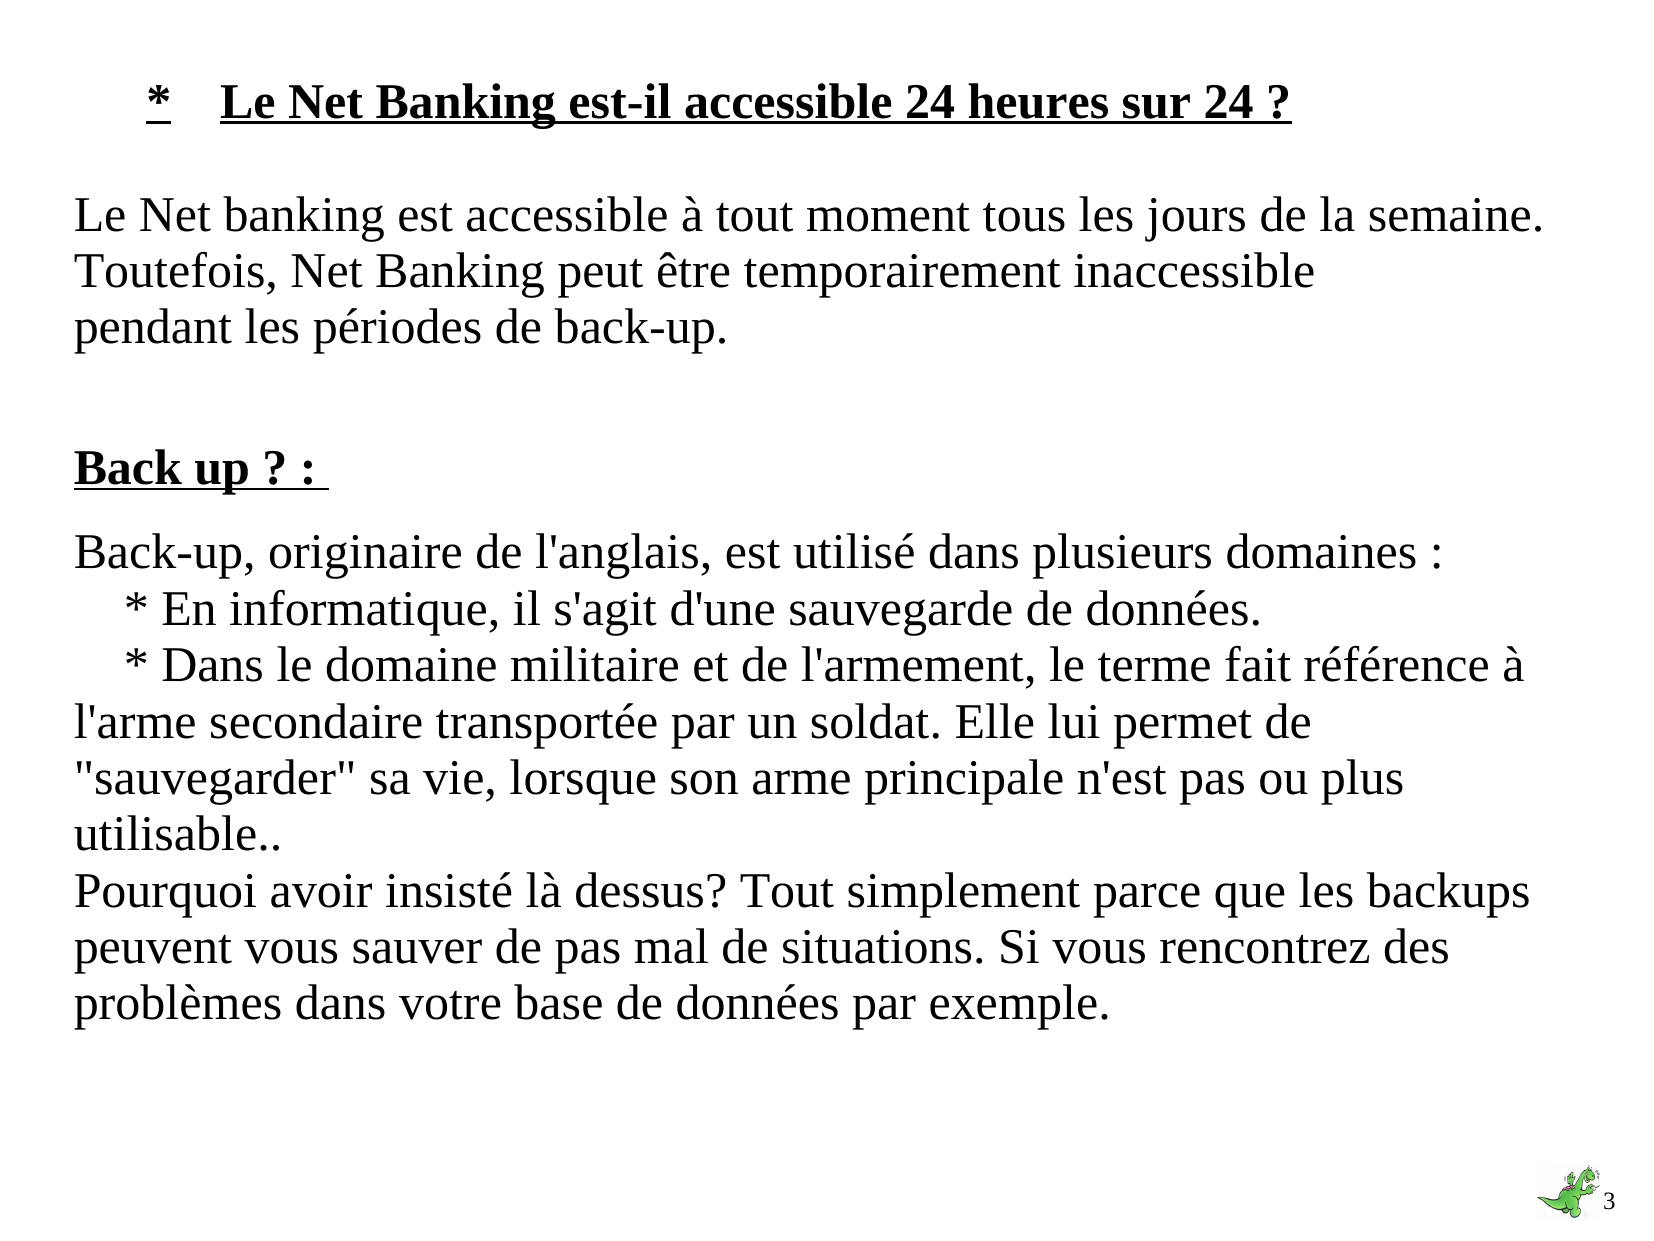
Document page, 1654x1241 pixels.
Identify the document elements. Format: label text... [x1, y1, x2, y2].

picture [1536, 1163, 1600, 1220]
text_box * Le Net Banking est-il accessible 24 heures sur 24 ? Le Net banking est accessible à tout moment tous les jours de la semaine. Toutefois, Net Banking peut être temporairement inaccessible pendant les périodes de back-up. Back up ? : Back-up, originaire de l'anglais, est utilisé dans plusieurs domaines : * En informatique, il s'agit d'une sauvegarde de données. * Dans le domaine militaire et de l'armement, le terme fait référence à l'arme secondaire transportée par un soldat. Elle lui permet de "sauvegarder" sa vie, lorsque son arme principale n'est pas ou plus utilisable.. Pourquoi avoir insisté là dessus? Tout simplement parce que les backups peuvent vous sauver de pas mal de situations. Si vous rencontrez des problèmes dans votre base de données par exemple. [59, 88, 1566, 1132]
text_box 3 [1603, 1186, 1632, 1216]
